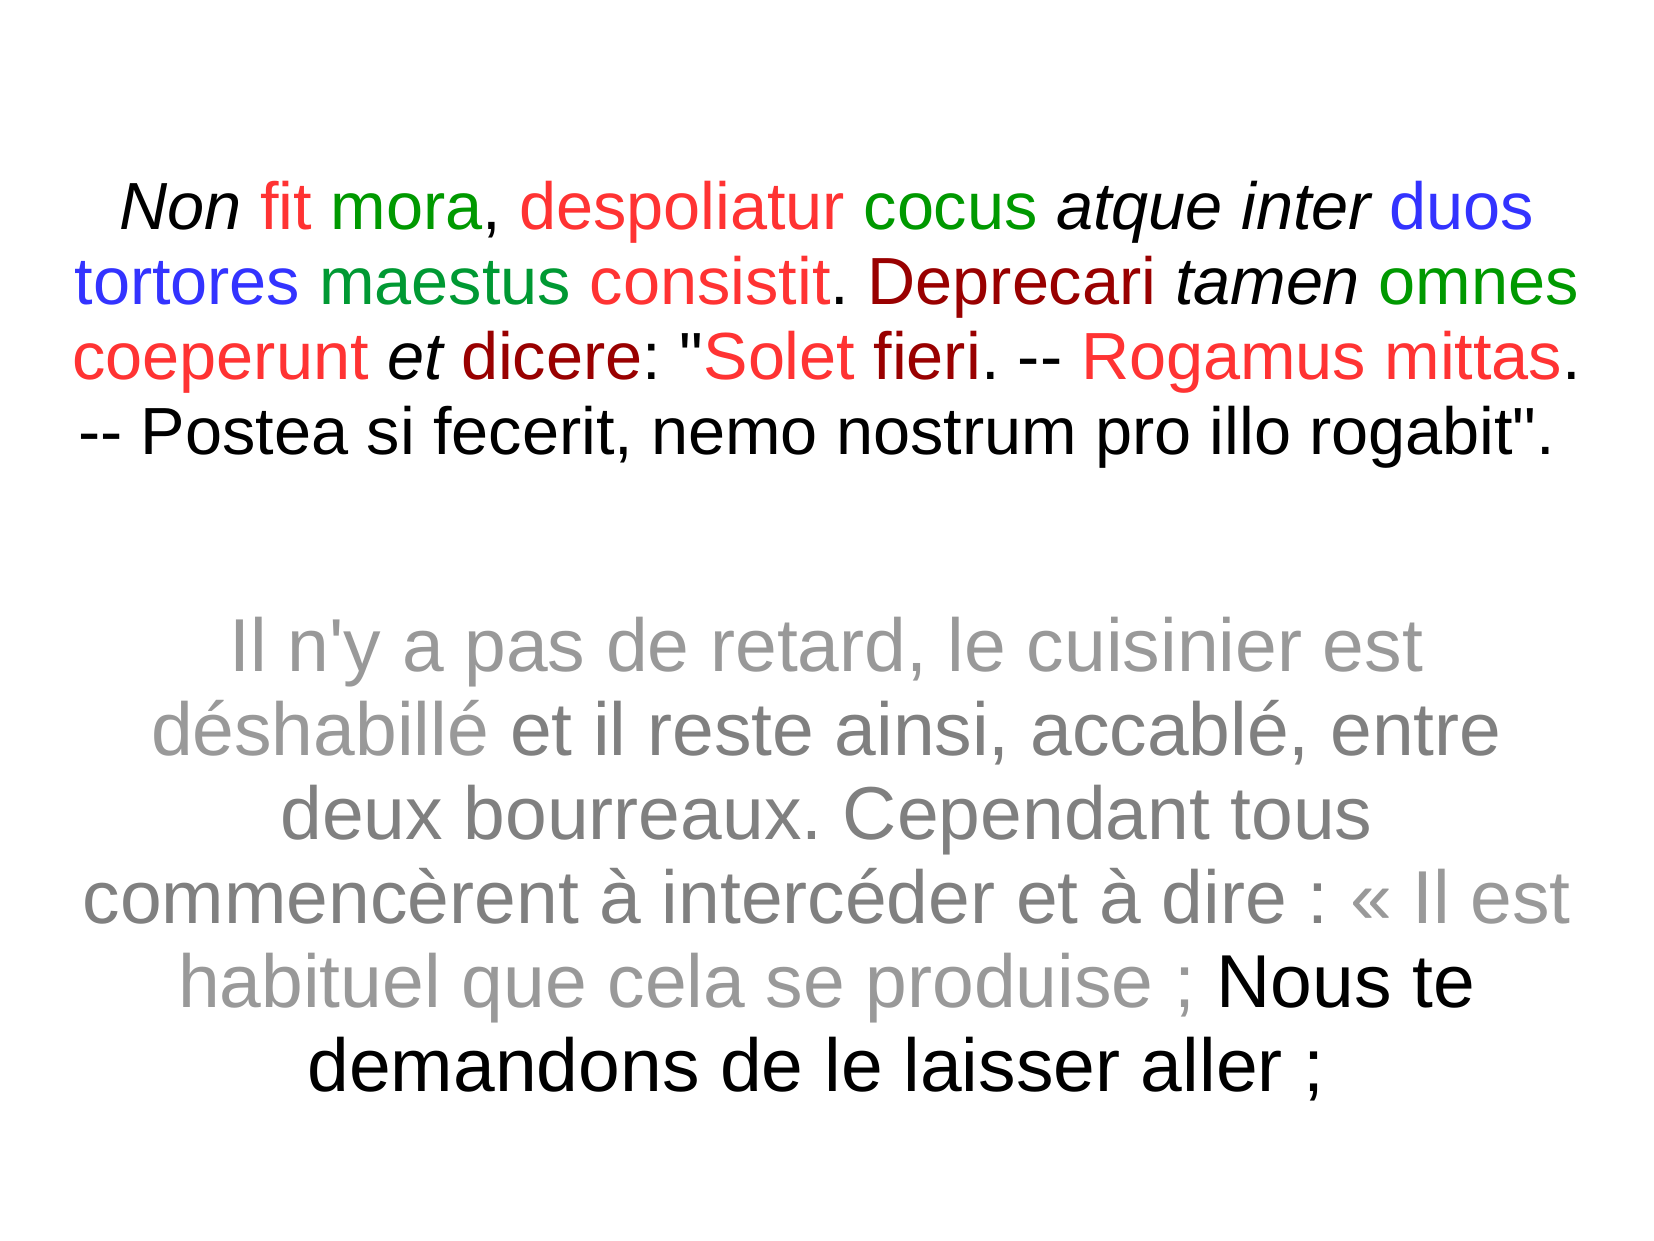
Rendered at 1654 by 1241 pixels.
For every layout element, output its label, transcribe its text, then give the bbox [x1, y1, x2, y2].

title Non fit mora, despoliatur cocus atque inter duos tortores maestus consistit. Deprecari tamen omnes coeperunt et dicere: "Solet fieri. -- Rogamus mittas. -- Postea si fecerit, nemo nostrum pro illo rogabit". [47, 35, 1607, 603]
subtitle Il n'y a pas de retard, le cuisinier est déshabillé et il reste ainsi, accablé, entre deux bourreaux. Cependant tous commencèrent à intercéder et à dire : « Il est habituel que cela se produise ; Nous te demandons de le laisser aller ; [82, 602, 1571, 1109]
